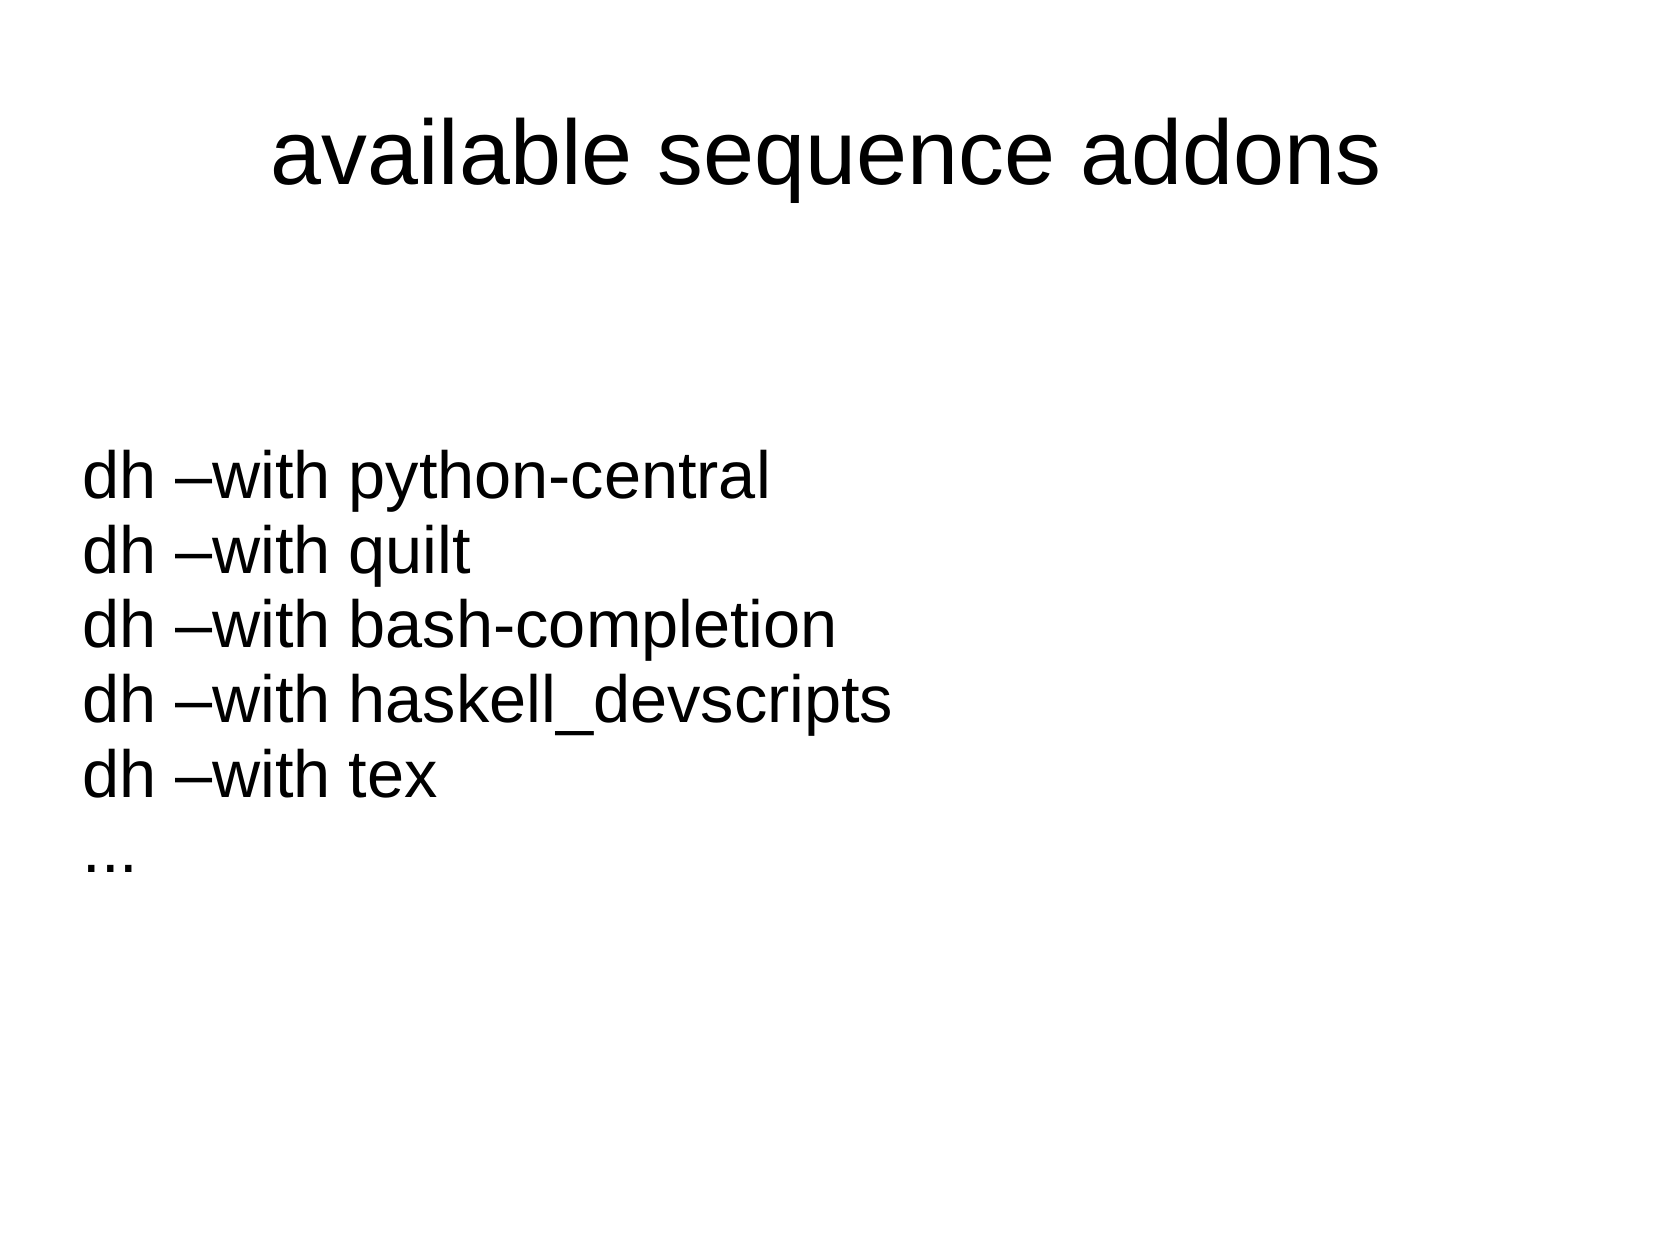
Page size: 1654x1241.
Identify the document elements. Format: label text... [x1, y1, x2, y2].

title available sequence addons [82, 56, 1571, 250]
subtitle dh –with python-central dh –with quilt dh –with bash-completion dh –with haskell_devscripts dh –with tex ... [82, 290, 1571, 1109]
